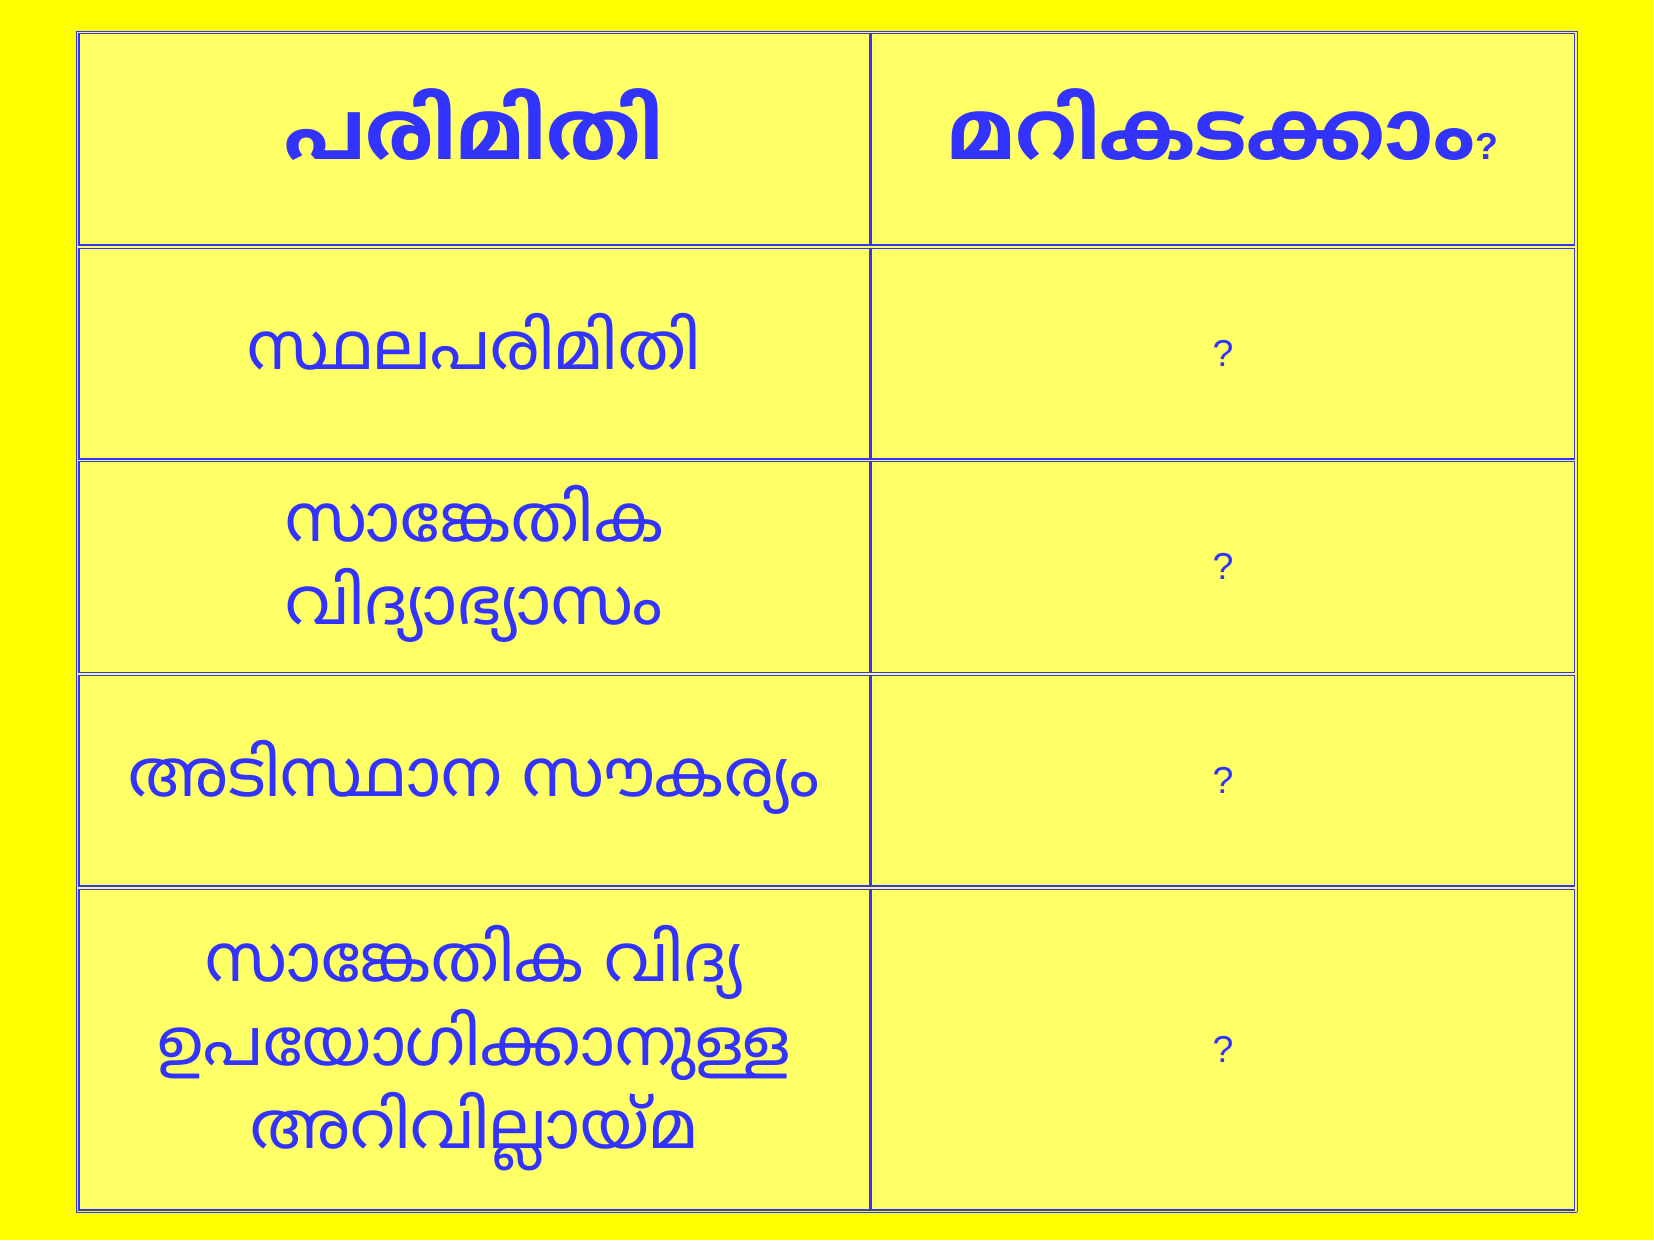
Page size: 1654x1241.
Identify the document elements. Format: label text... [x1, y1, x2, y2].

table_cell സാങ്കേതിക വിദ്യാഭ്യാസം [80, 462, 869, 672]
table_header മറികടക്കാം? [872, 34, 1574, 244]
table_cell ? [872, 249, 1574, 458]
table_cell ? [872, 462, 1574, 672]
table_cell ? [872, 676, 1574, 885]
table_cell സ്ഥലപരിമിതി [80, 249, 869, 458]
table_cell അടിസ്ഥാന സൗകര്യം [80, 676, 869, 885]
table_cell ? [872, 890, 1574, 1209]
table_header പരിമിതി [80, 34, 869, 244]
table_cell സാങ്കേതിക വിദ്യ ഉപയോഗിക്കാനുള്ള അറിവില്ലായ്മ [80, 890, 869, 1209]
